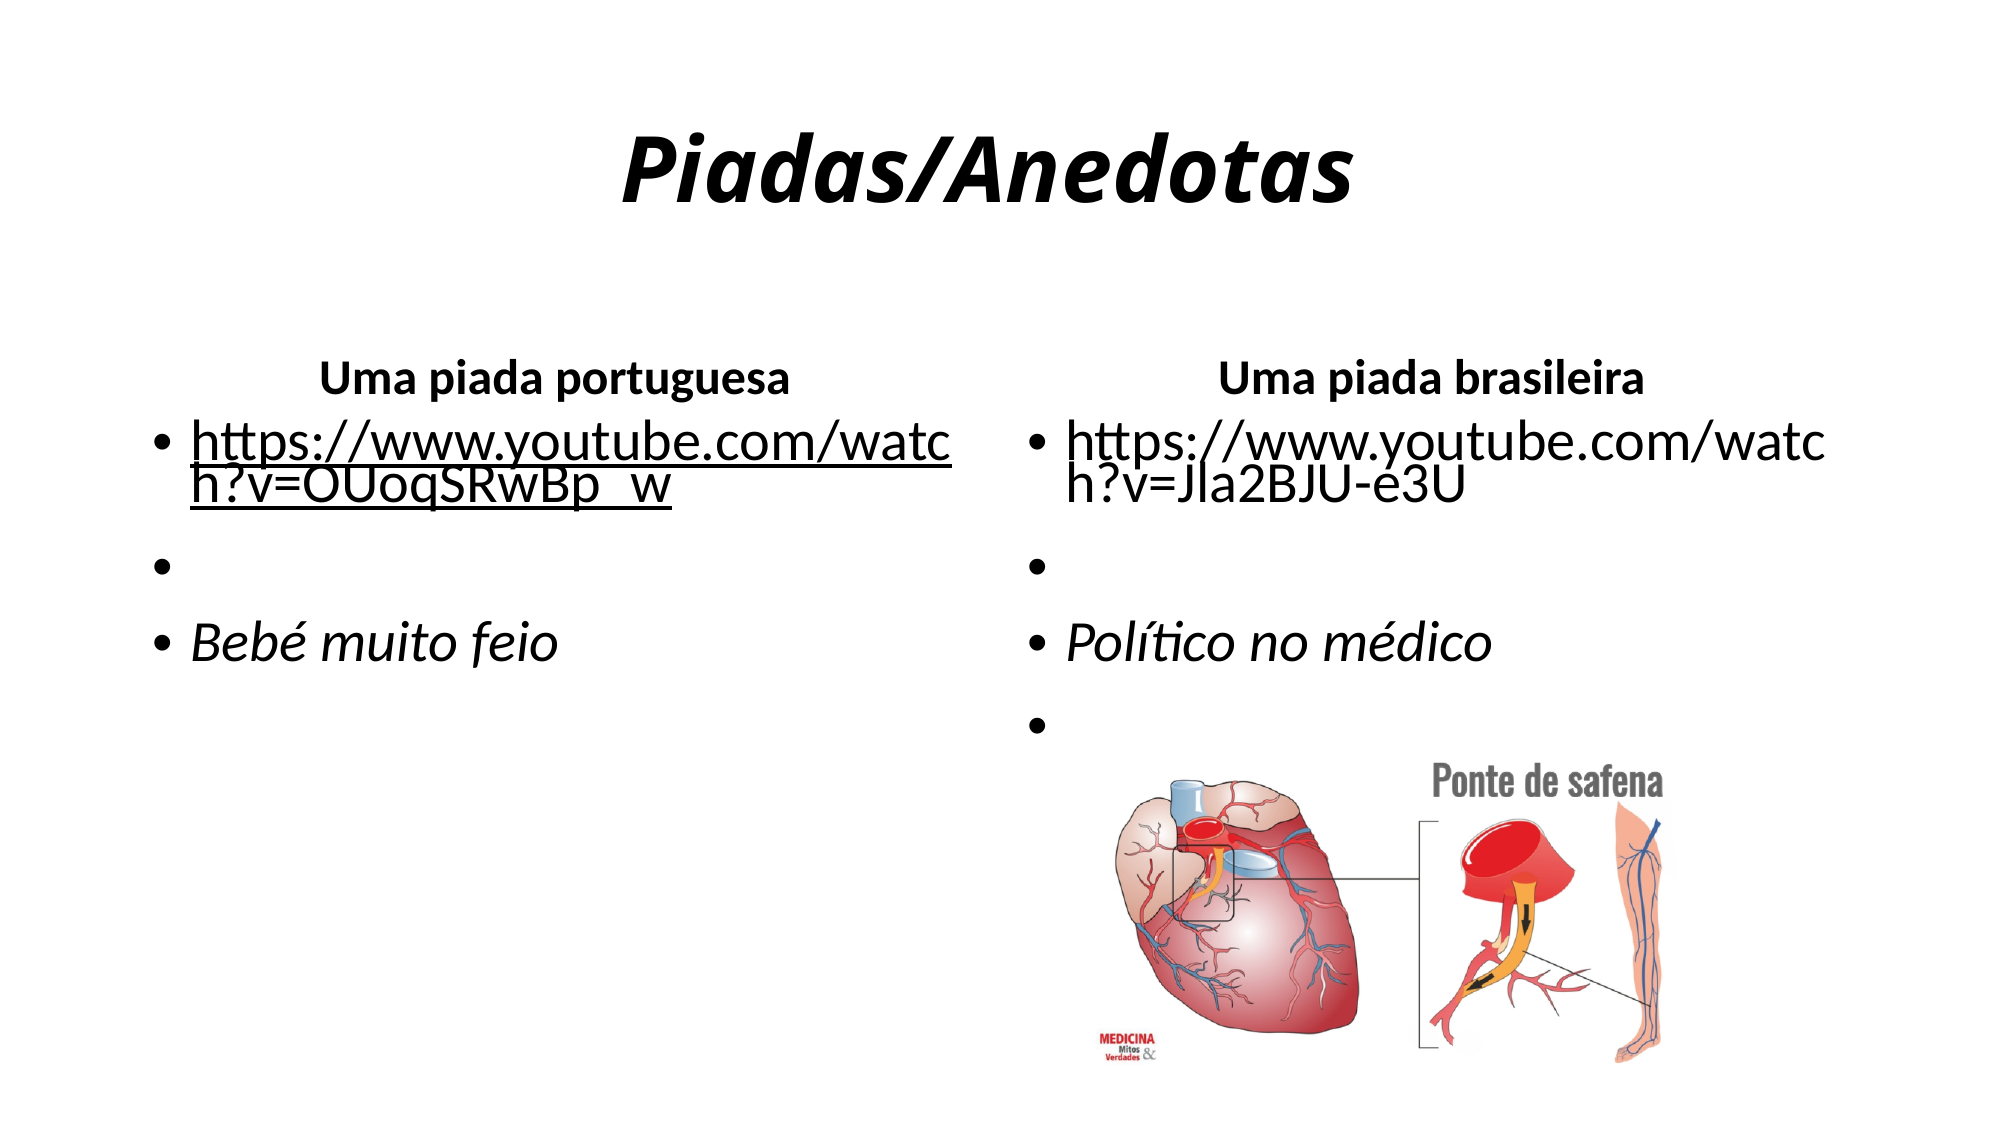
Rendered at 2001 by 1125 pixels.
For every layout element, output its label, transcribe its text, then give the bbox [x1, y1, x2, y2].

picture [1091, 750, 1694, 1066]
list Uma piada brasileira [1012, 275, 1863, 410]
list Uma piada portuguesa [137, 275, 984, 410]
list https://www.youtube.com/watch?v=OUoqSRwBp_w Bebé muito feio [137, 410, 984, 1016]
title Piadas/Anedotas [137, 59, 1863, 278]
list https://www.youtube.com/watch?v=Jla2BJU-e3U Político no médico [1012, 410, 1863, 1016]
